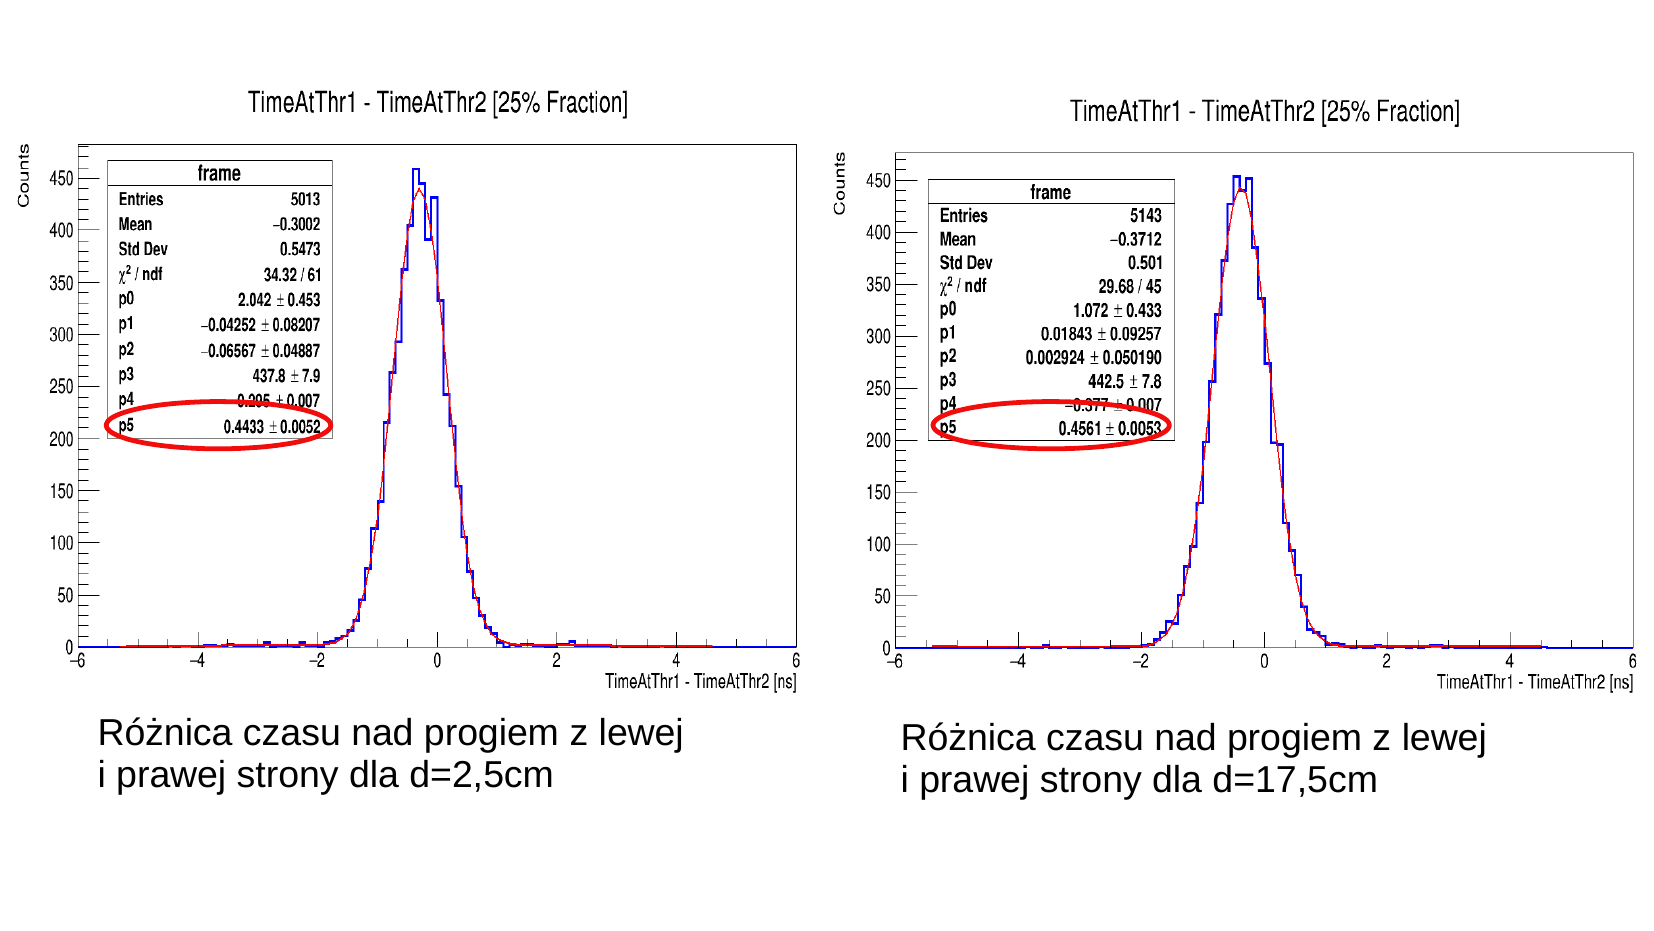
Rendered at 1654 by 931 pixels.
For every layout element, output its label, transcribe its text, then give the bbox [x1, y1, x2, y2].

text_box Różnica czasu nad progiem z lewej i prawej strony dla d=2,5cm [82, 704, 710, 804]
picture [0, 82, 1654, 709]
text_box Różnica czasu nad progiem z lewej i prawej strony dla d=17,5cm [885, 708, 1513, 808]
